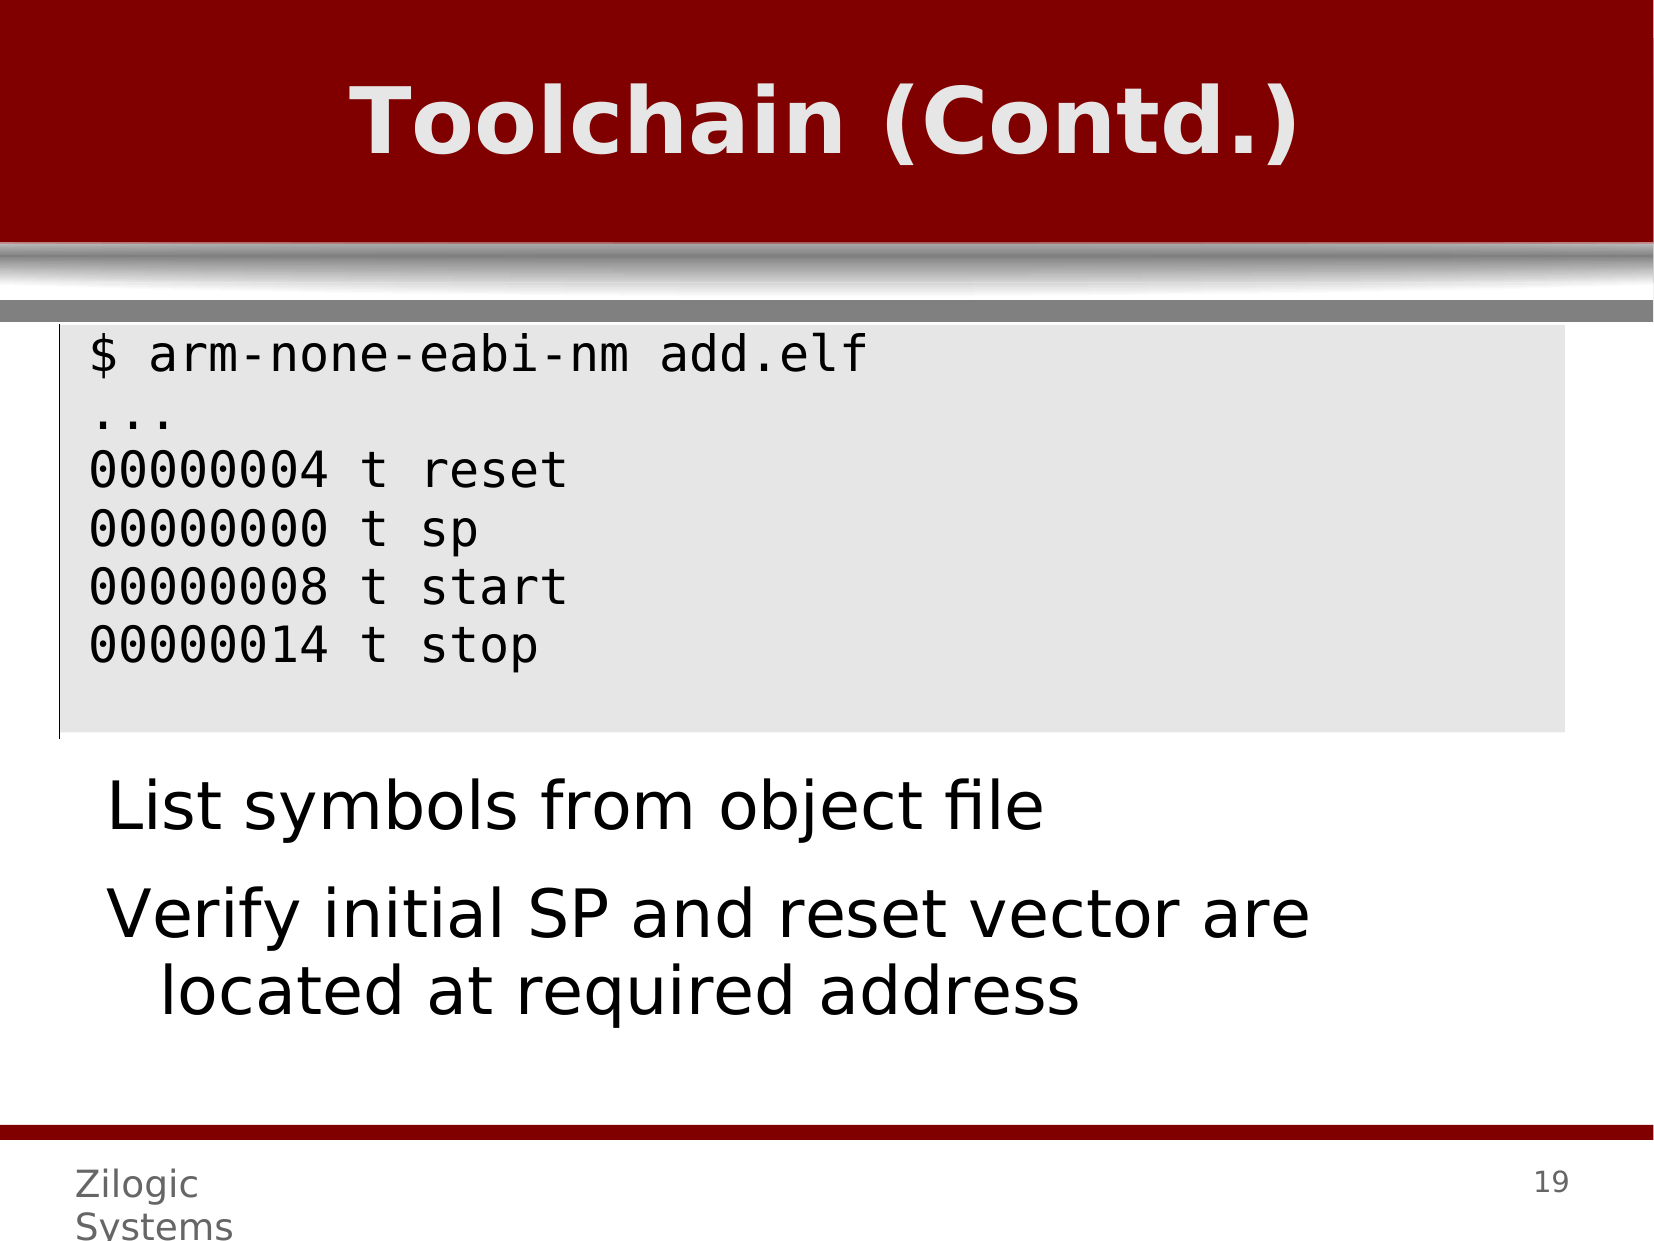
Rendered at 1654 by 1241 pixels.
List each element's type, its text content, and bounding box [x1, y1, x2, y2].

list List symbols from object file Verify initial SP and reset vector are located at required address [88, 767, 1572, 1094]
text_box $ arm-none-eabi-nm add.elf ... 00000004 t reset 00000000 t sp 00000008 t start 00000014 t stop [60, 324, 1565, 733]
title Toolchain (Contd.) [82, 26, 1571, 218]
